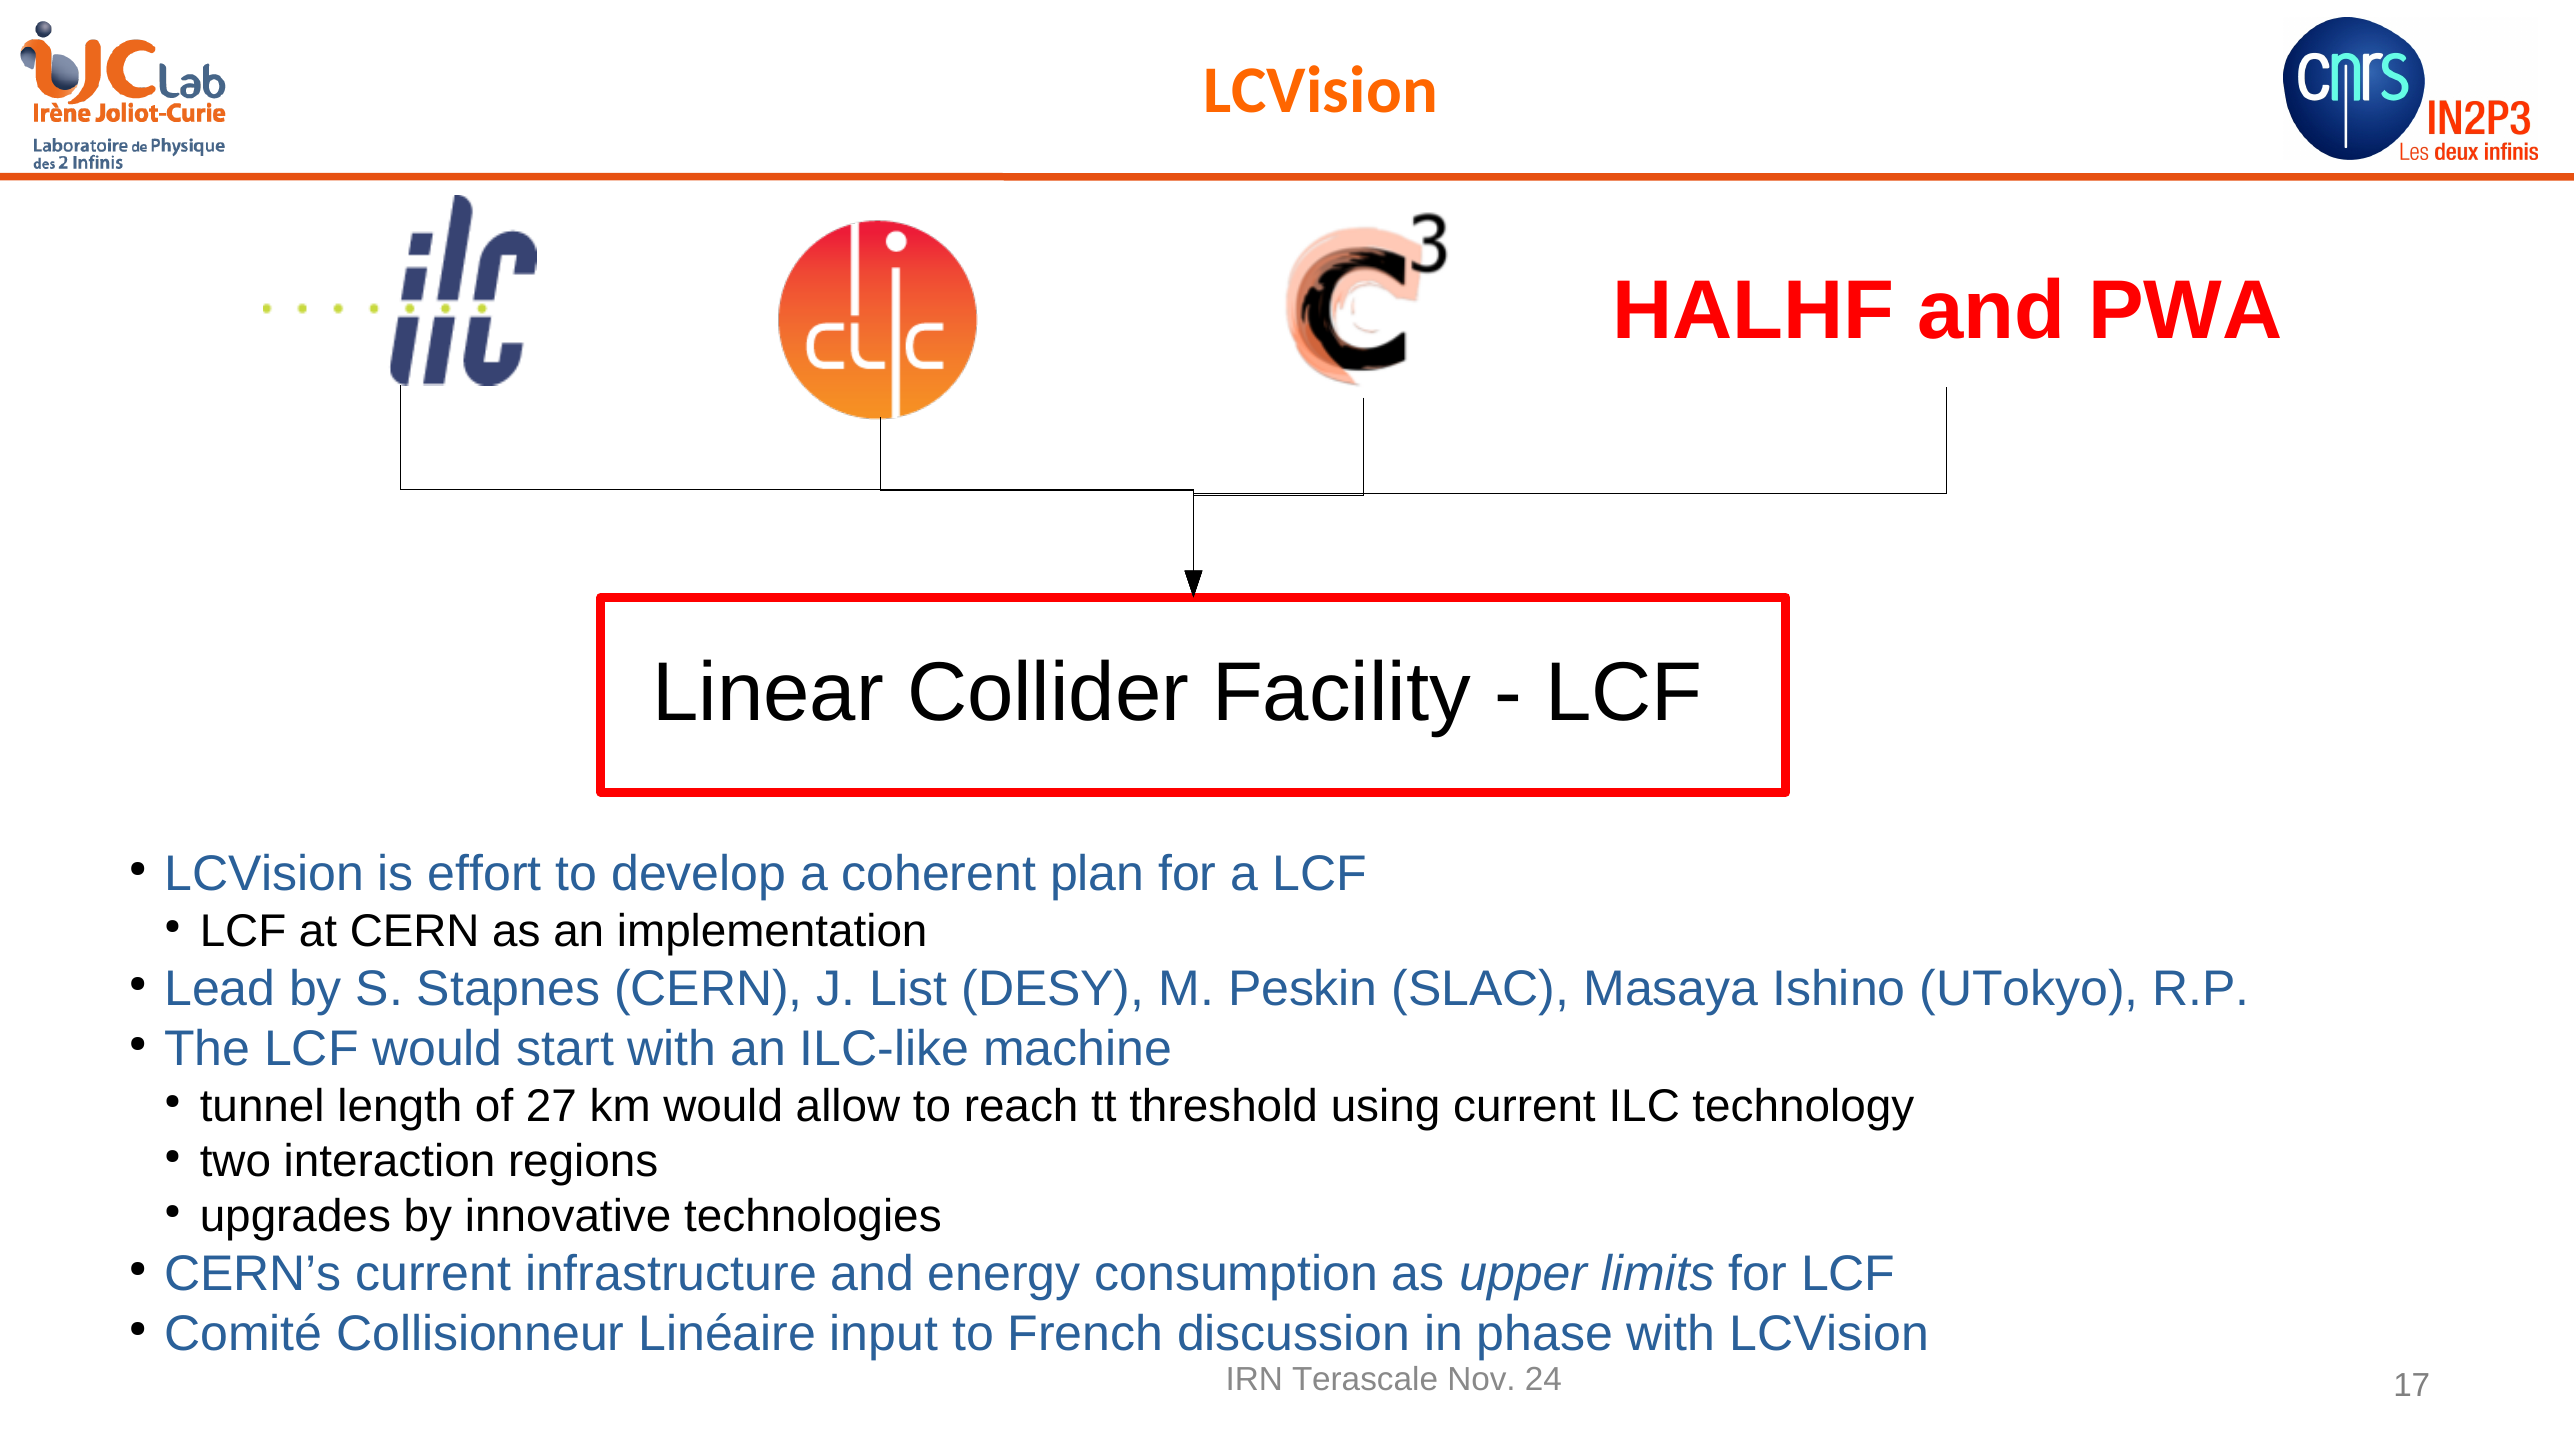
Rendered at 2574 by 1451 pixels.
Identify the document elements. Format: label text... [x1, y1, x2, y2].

text_box HALHF and PWA [1598, 247, 2298, 363]
picture [1263, 195, 1464, 398]
picture [2415, 17, 2538, 160]
text_box Linear Collider Facility - LCF [638, 629, 1719, 745]
text_box LCVision is effort to develop a coherent plan for a LCF LCF at CERN as an implementation Lead by S. Stapnes (CERN), J. List (DESY), M. Peskin (SLAC), Masaya Ishino (UTokyo), R.P. The LCF would start with an ILC-like machine tunnel length of 27 km would allow to reach tt threshold using current ILC technology two interaction regions upgrades by innovative technologies CERN’s current infrastructure and energy consumption as upper limits for LCF Comité Collisionneur Linéaire input to French discussion in phase with LCVision [114, 832, 2281, 1368]
picture [4, 6, 241, 184]
picture [263, 195, 537, 386]
title LCVision [226, 9, 2415, 162]
picture [728, 170, 1026, 469]
